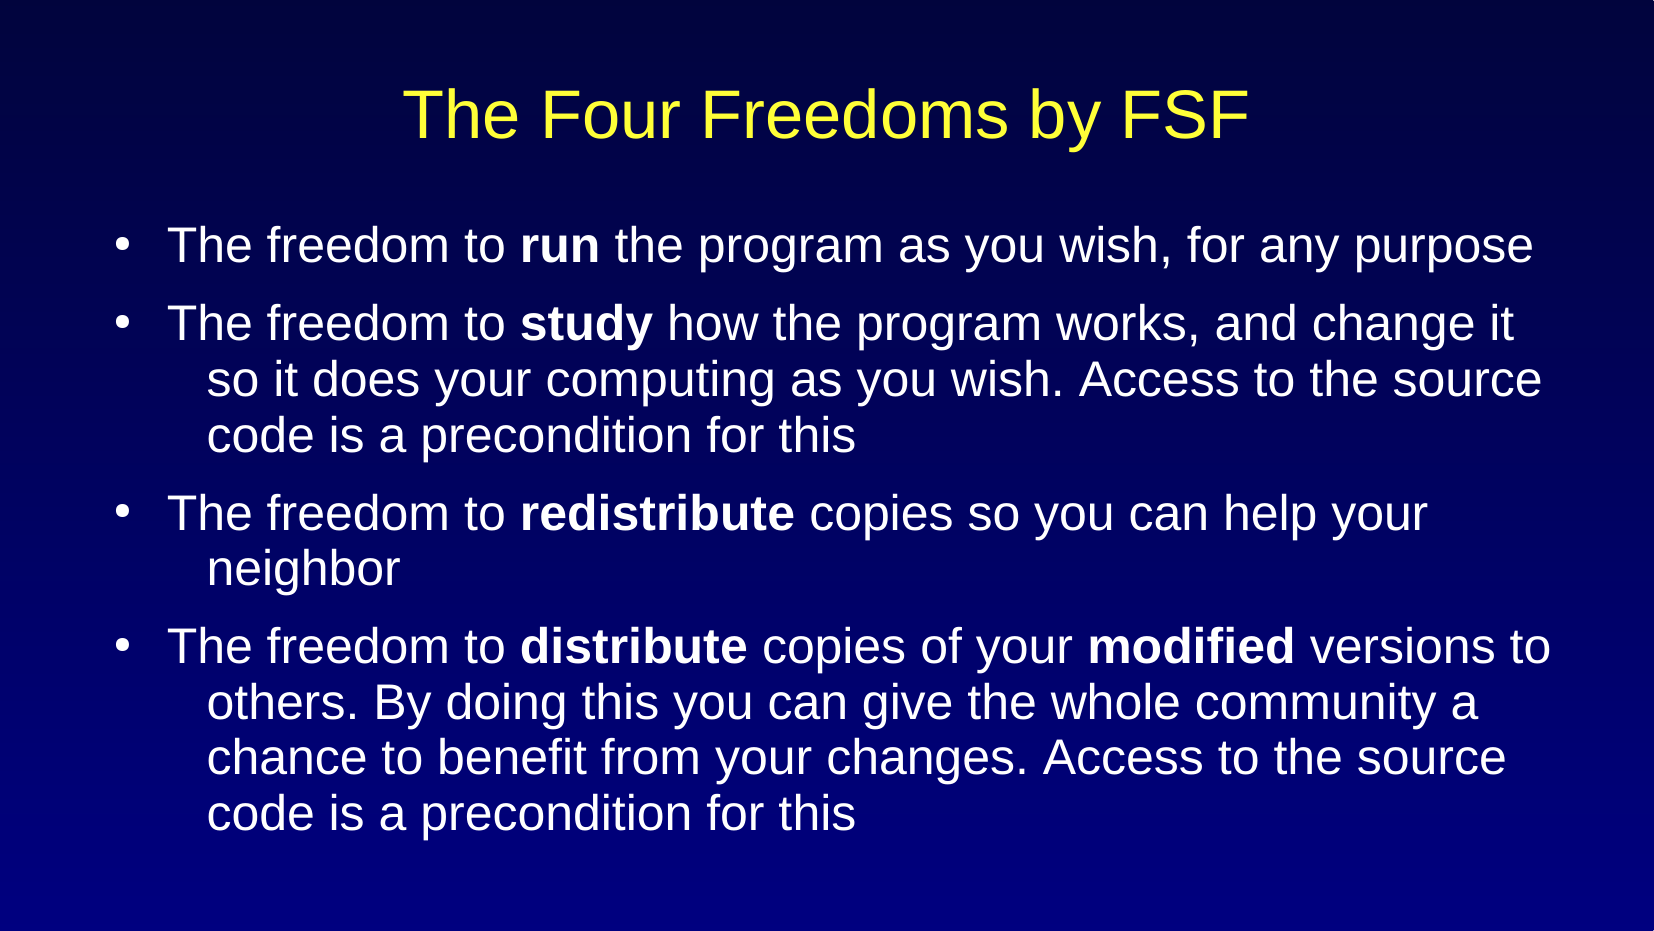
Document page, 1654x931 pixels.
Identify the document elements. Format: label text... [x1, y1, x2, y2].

list The freedom to run the program as you wish, for any purpose The freedom to study how the program works, and change it so it does your computing as you wish. Access to the source code is a precondition for this The freedom to redistribute copies so you can help your neighbor The freedom to distribute copies of your modified versions to others. By doing this you can give the whole community a chance to benefit from your changes. Access to the source code is a precondition for this [82, 217, 1571, 842]
title The Four Freedoms by FSF [82, 37, 1571, 193]
